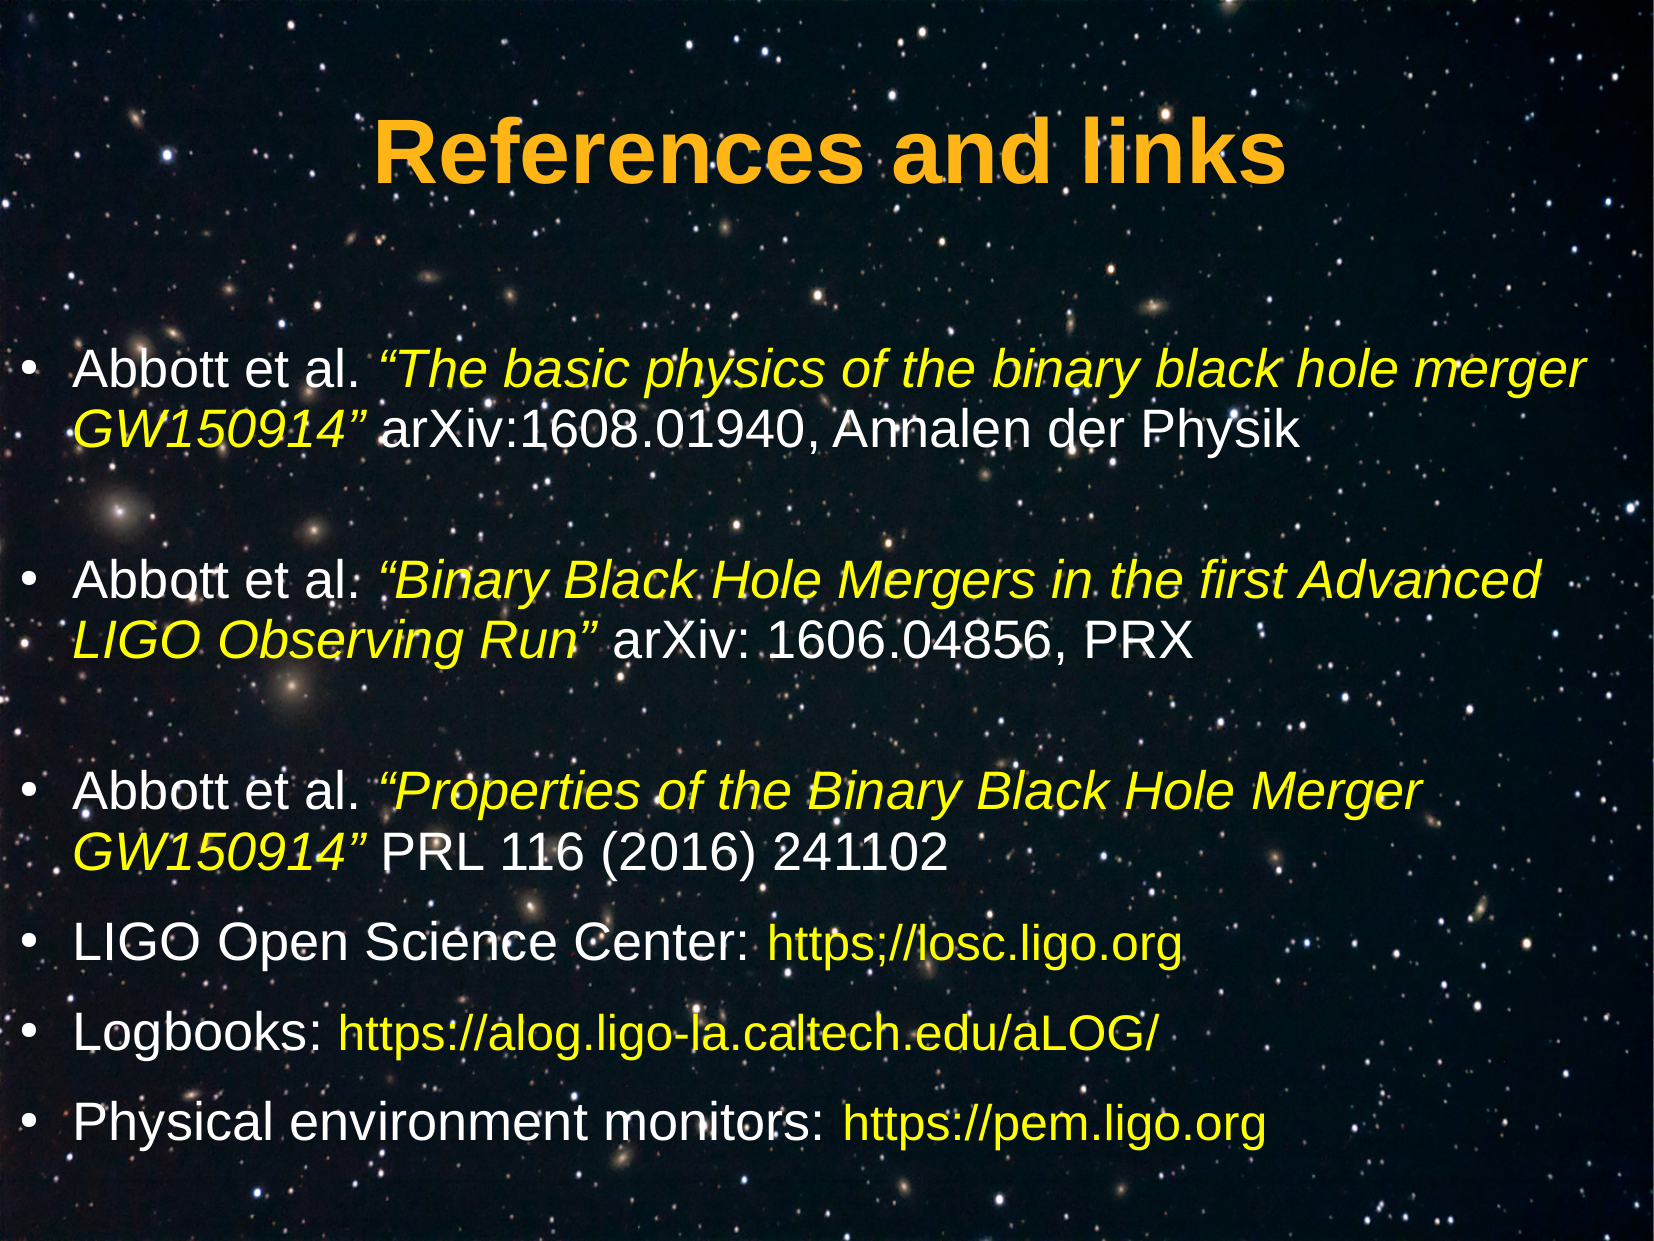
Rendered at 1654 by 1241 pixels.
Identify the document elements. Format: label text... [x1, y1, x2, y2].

list Abbott et al. “The basic physics of the binary black hole merger GW150914” arXiv:1608.01940, Annalen der Physik Abbott et al. “Binary Black Hole Mergers in the first Advanced LIGO Observing Run” arXiv: 1606.04856, PRX Abbott et al. “Properties of the Binary Black Hole Merger GW150914” PRL 116 (2016) 241102 LIGO Open Science Center: https;//losc.ligo.org Logbooks: https://alog.ligo-la.caltech.edu/aLOG/ Physical environment monitors: https://pem.ligo.org [1, 338, 1622, 1219]
picture [0, 0, 1654, 1241]
title References and links [86, 47, 1576, 256]
